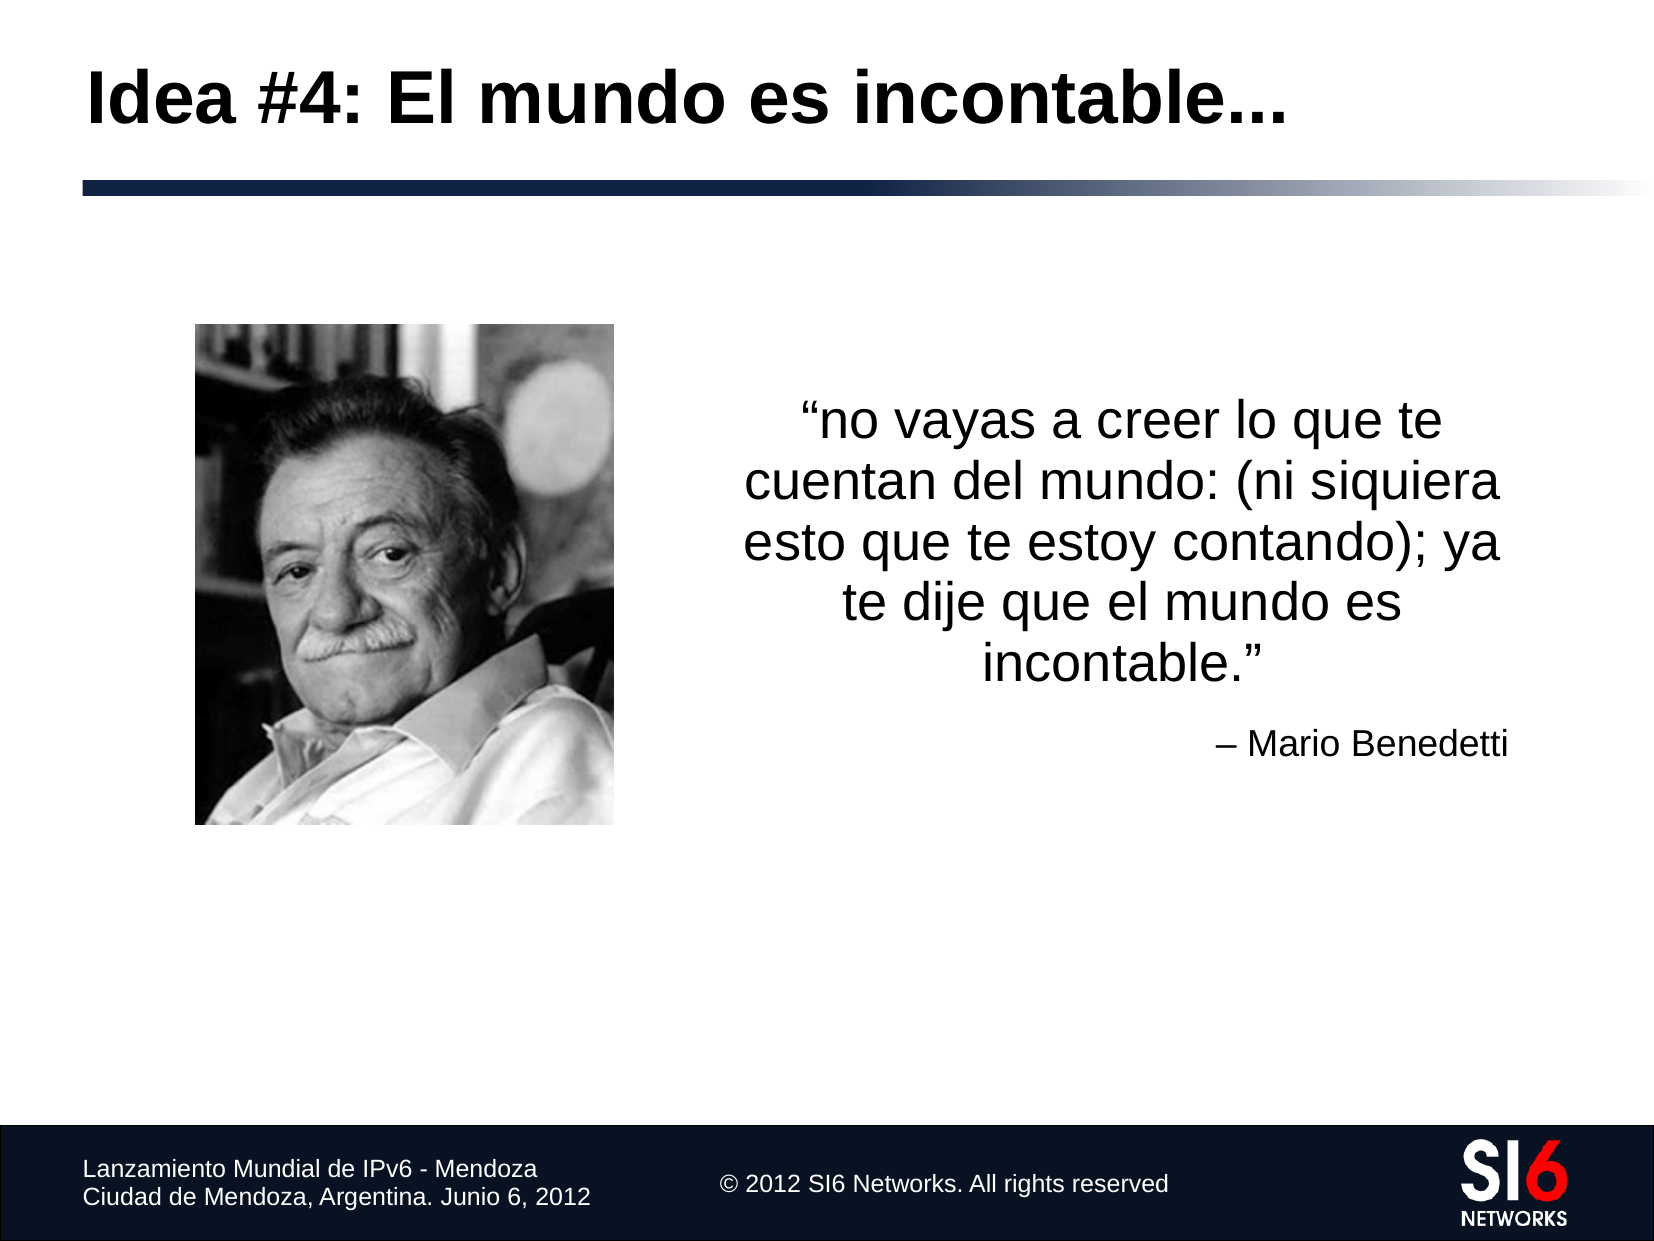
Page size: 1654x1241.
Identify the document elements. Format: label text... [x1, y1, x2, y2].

picture [1461, 1139, 1567, 1226]
picture [195, 324, 614, 826]
title Idea #4: El mundo es incontable... [86, 30, 1576, 166]
list “no vayas a creer lo que te cuentan del mundo: (ni siquiera esto que te estoy contando); ya te dije que el mundo es incontable.” – Mario Benedetti [645, 390, 1531, 766]
